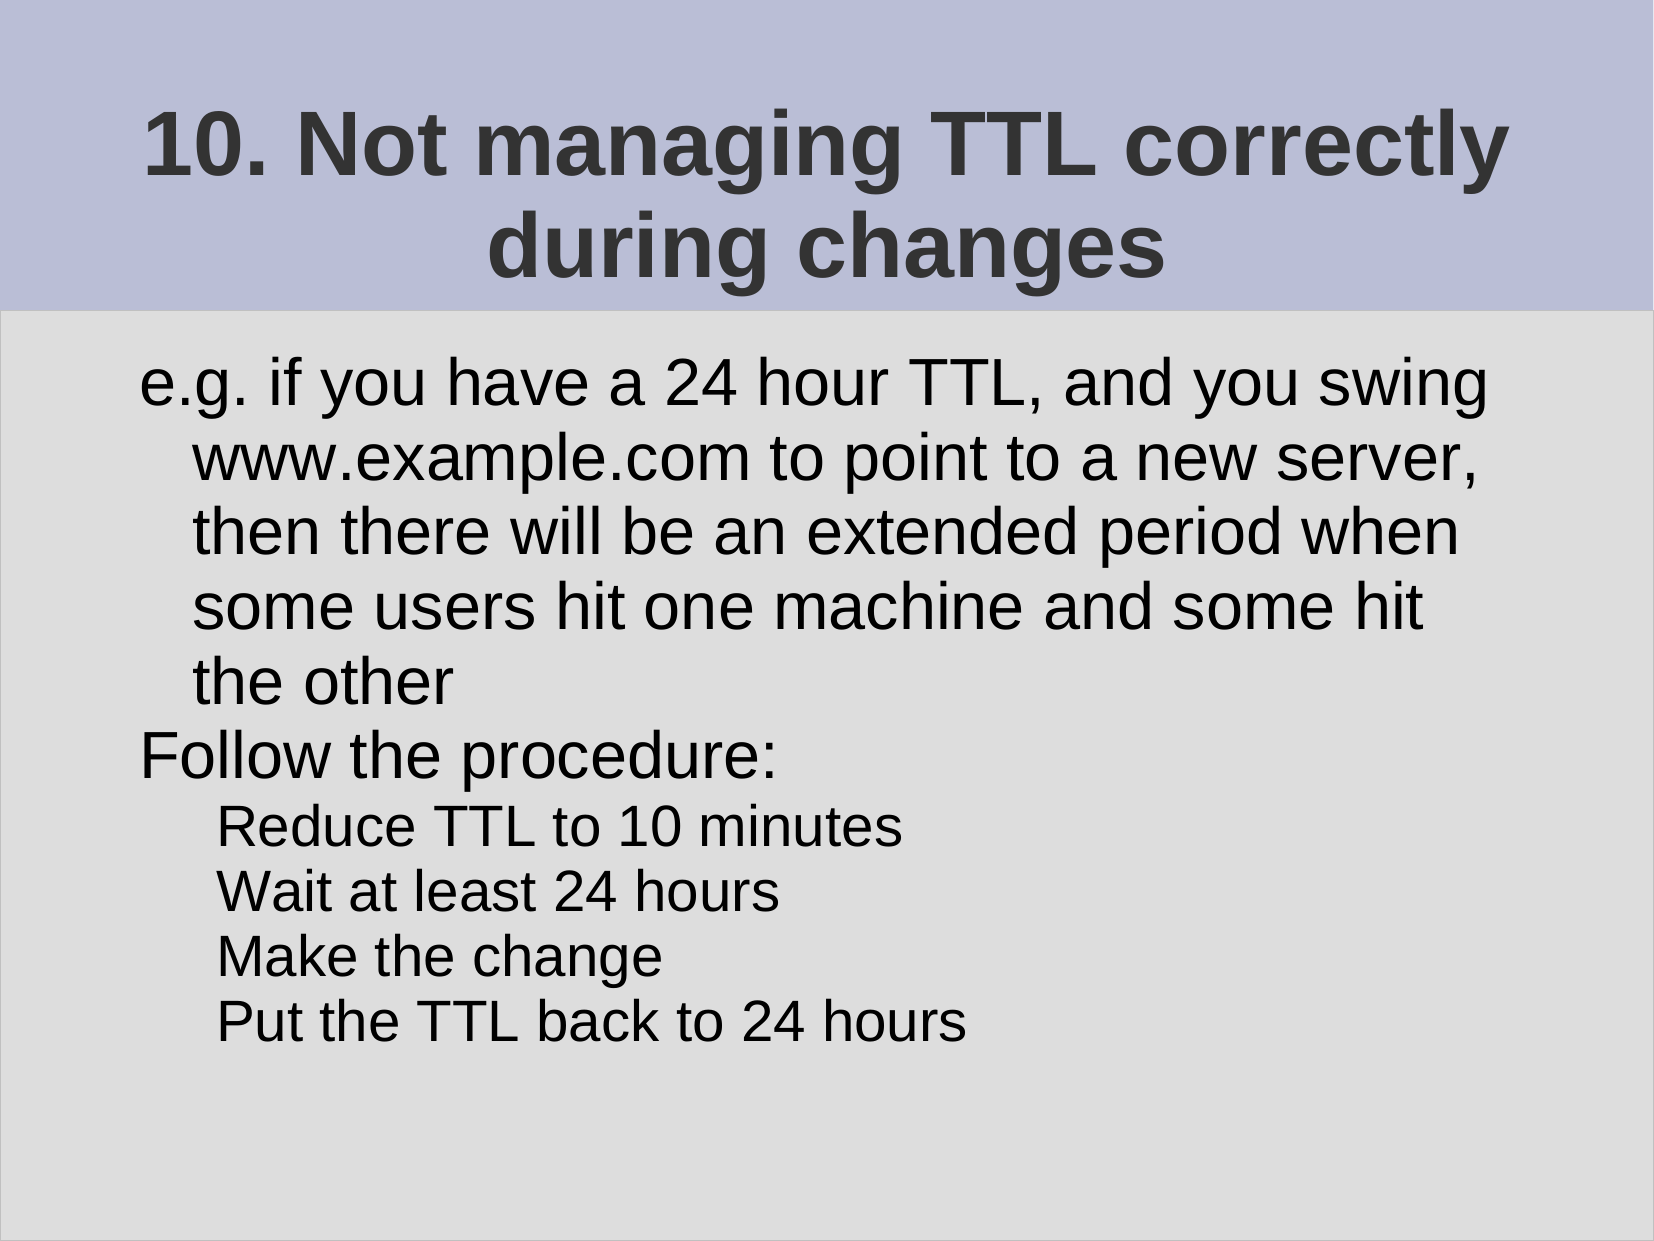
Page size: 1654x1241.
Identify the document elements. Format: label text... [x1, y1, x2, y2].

list e.g. if you have a 24 hour TTL, and you swing www.example.com to point to a new server, then there will be an extended period when some users hit one machine and some hit the other Follow the procedure: Reduce TTL to 10 minutes Wait at least 24 hours Make the change Put the TTL back to 24 hours [121, 344, 1534, 1127]
title 10. Not managing TTL correctly during changes [121, 91, 1534, 299]
